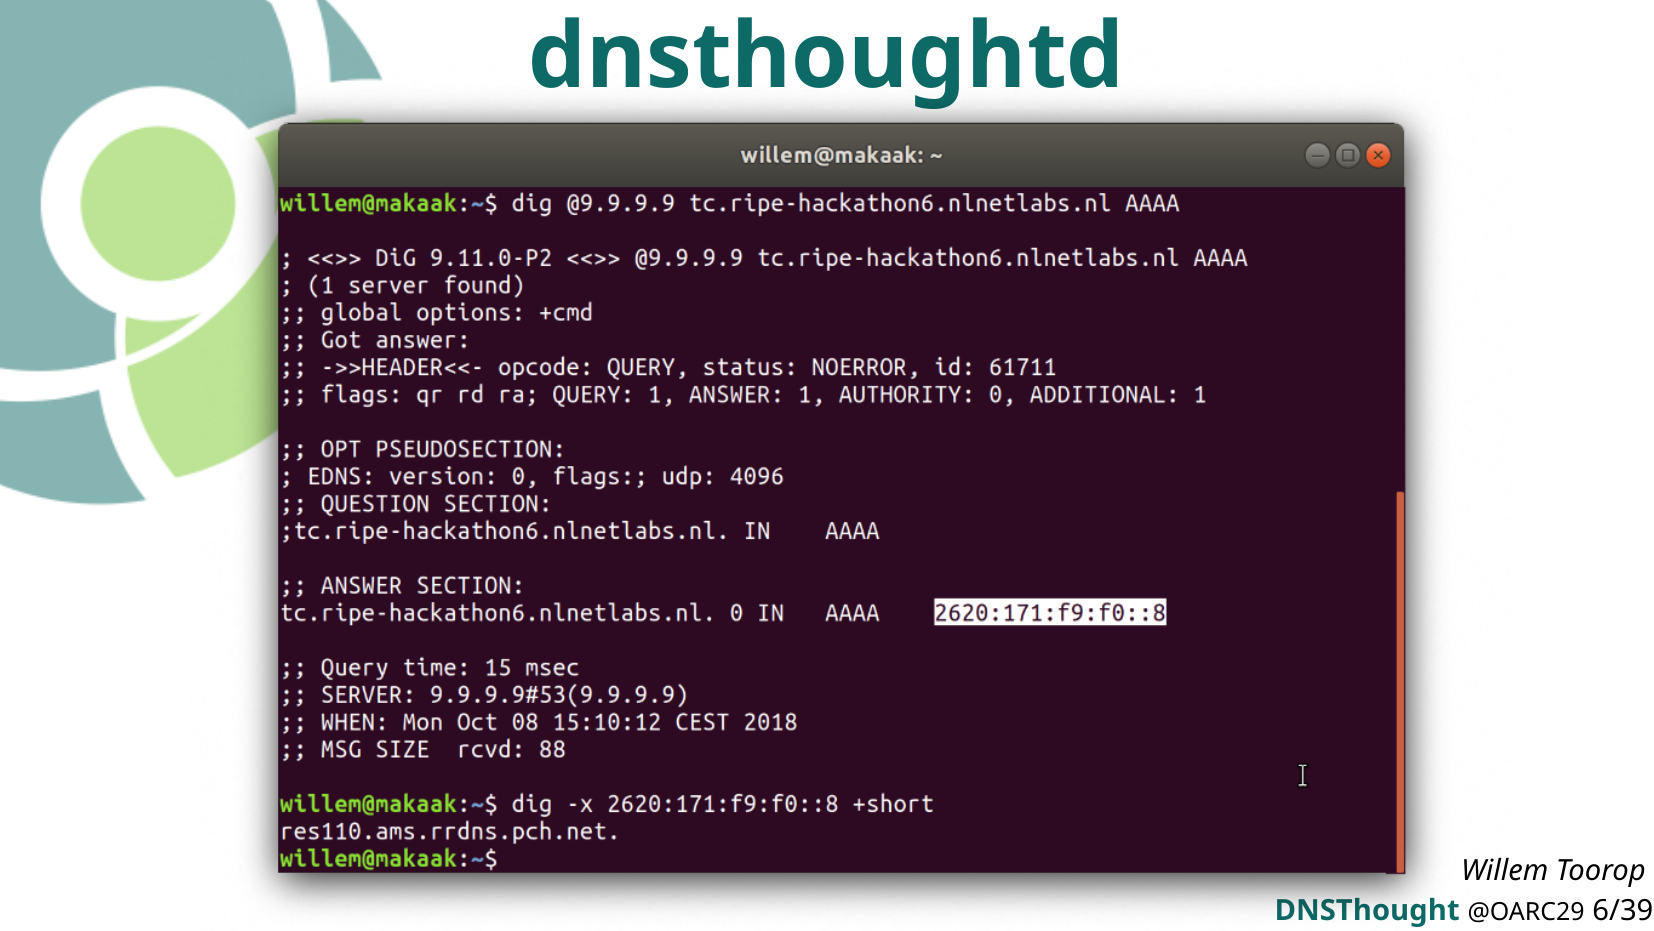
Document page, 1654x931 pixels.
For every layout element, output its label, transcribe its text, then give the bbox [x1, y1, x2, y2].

title dnsthoughtd [82, 8, 1571, 221]
picture [0, 0, 1512, 931]
